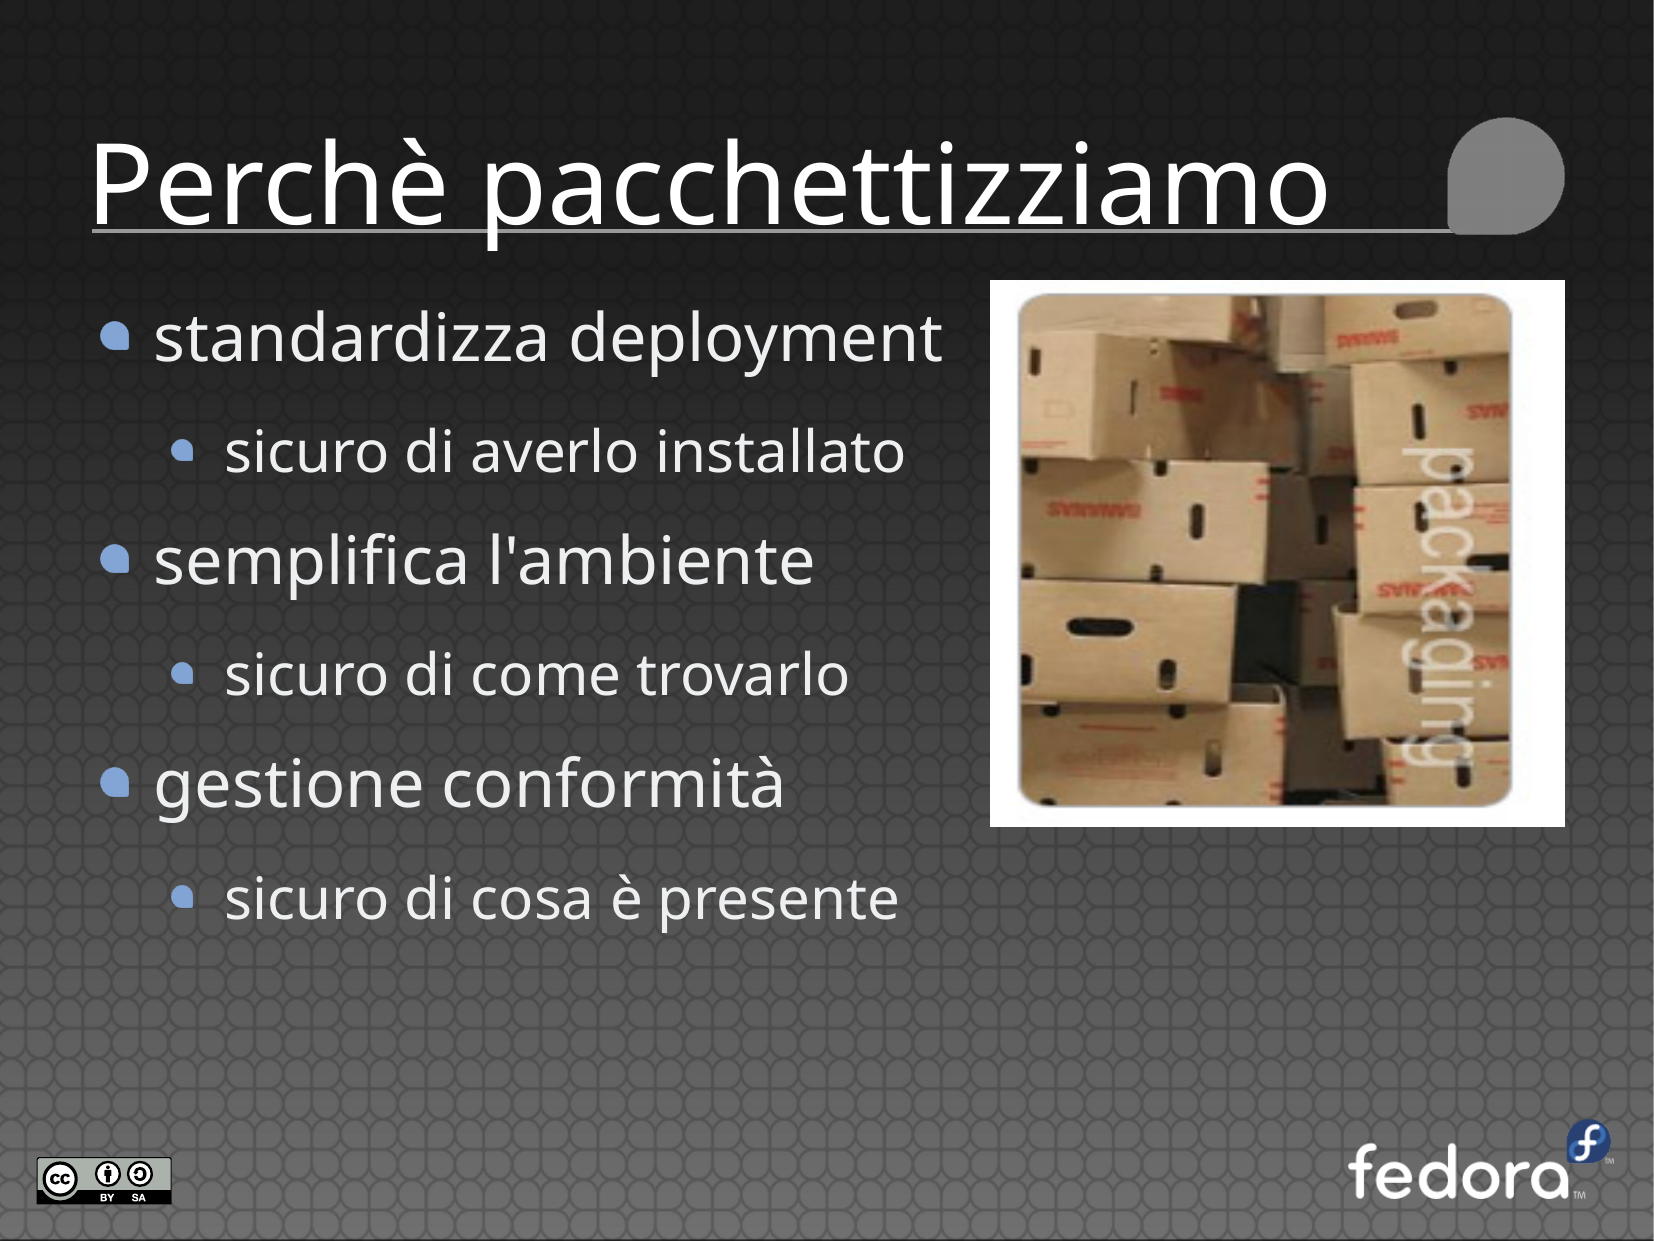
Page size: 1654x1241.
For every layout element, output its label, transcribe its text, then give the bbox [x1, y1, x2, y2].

picture [0, 0, 1654, 1241]
title Perchè pacchettizziamo [86, 110, 1576, 251]
list standardizza deployment sicuro di averlo installato semplifica l'ambiente sicuro di come trovarlo gestione conformità sicuro di cosa è presente [82, 290, 1571, 1109]
